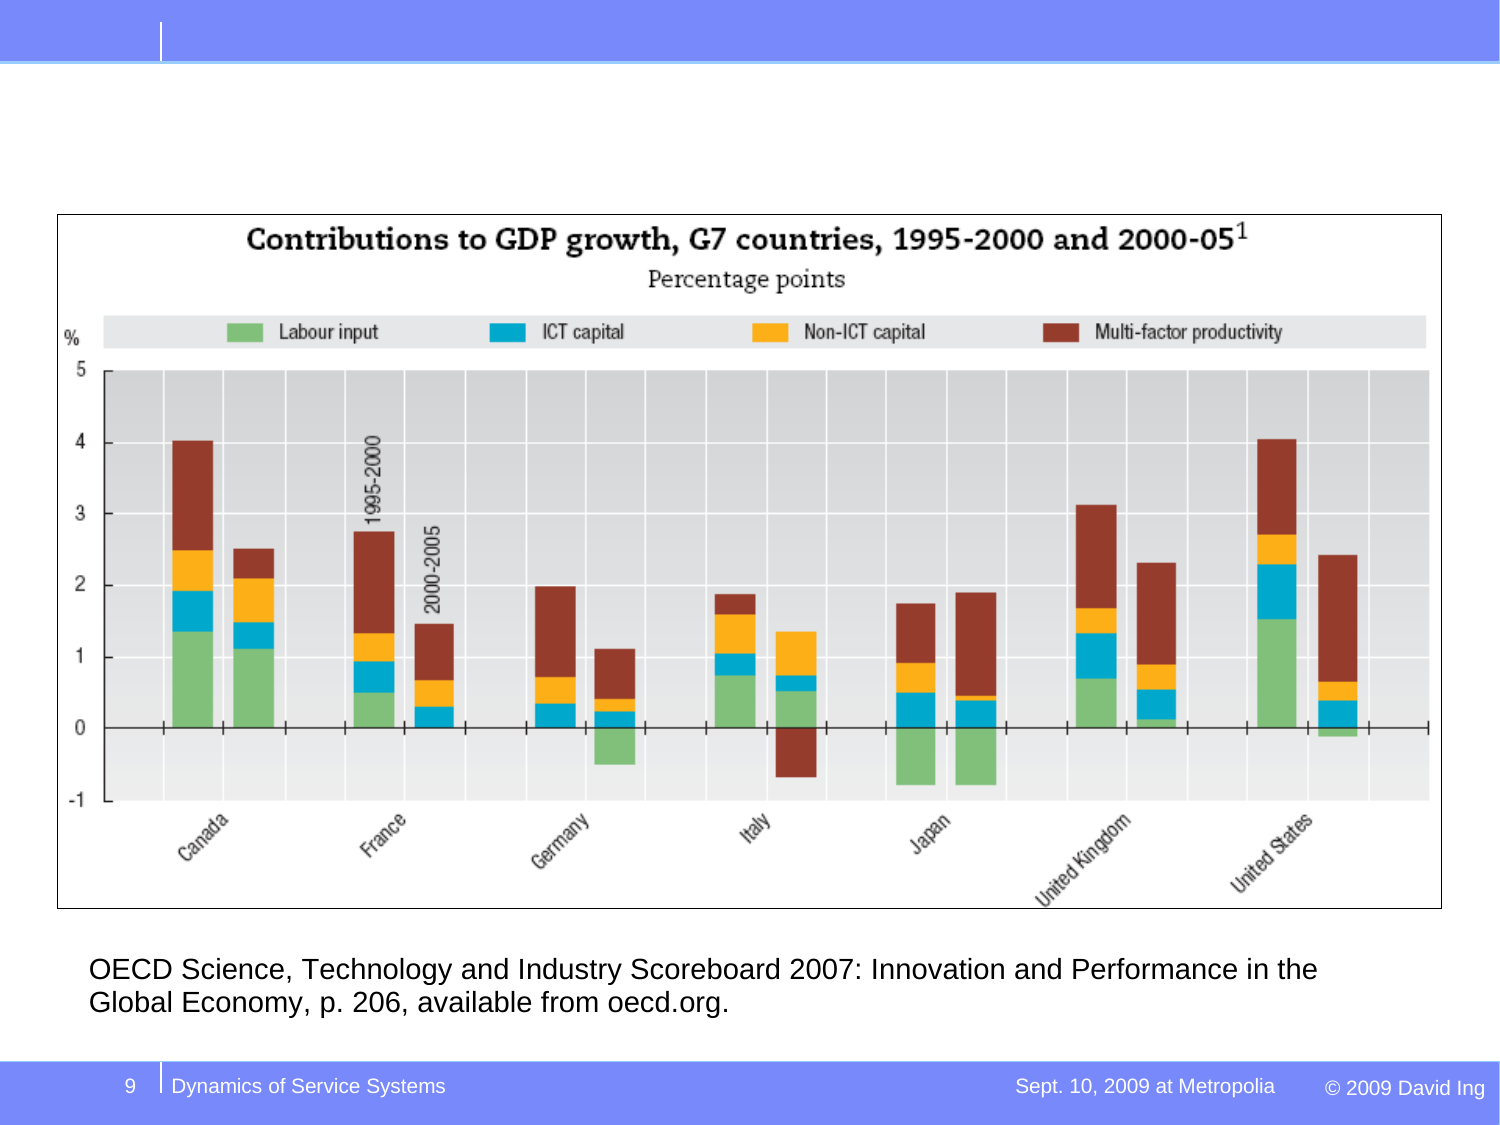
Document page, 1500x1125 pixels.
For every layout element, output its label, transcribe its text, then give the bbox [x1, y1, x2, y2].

picture [57, 214, 1442, 909]
text_box OECD Science, Technology and Industry Scoreboard 2007: Innovation and Performance in the Global Economy, p. 206, available from oecd.org. [73, 945, 1427, 1030]
